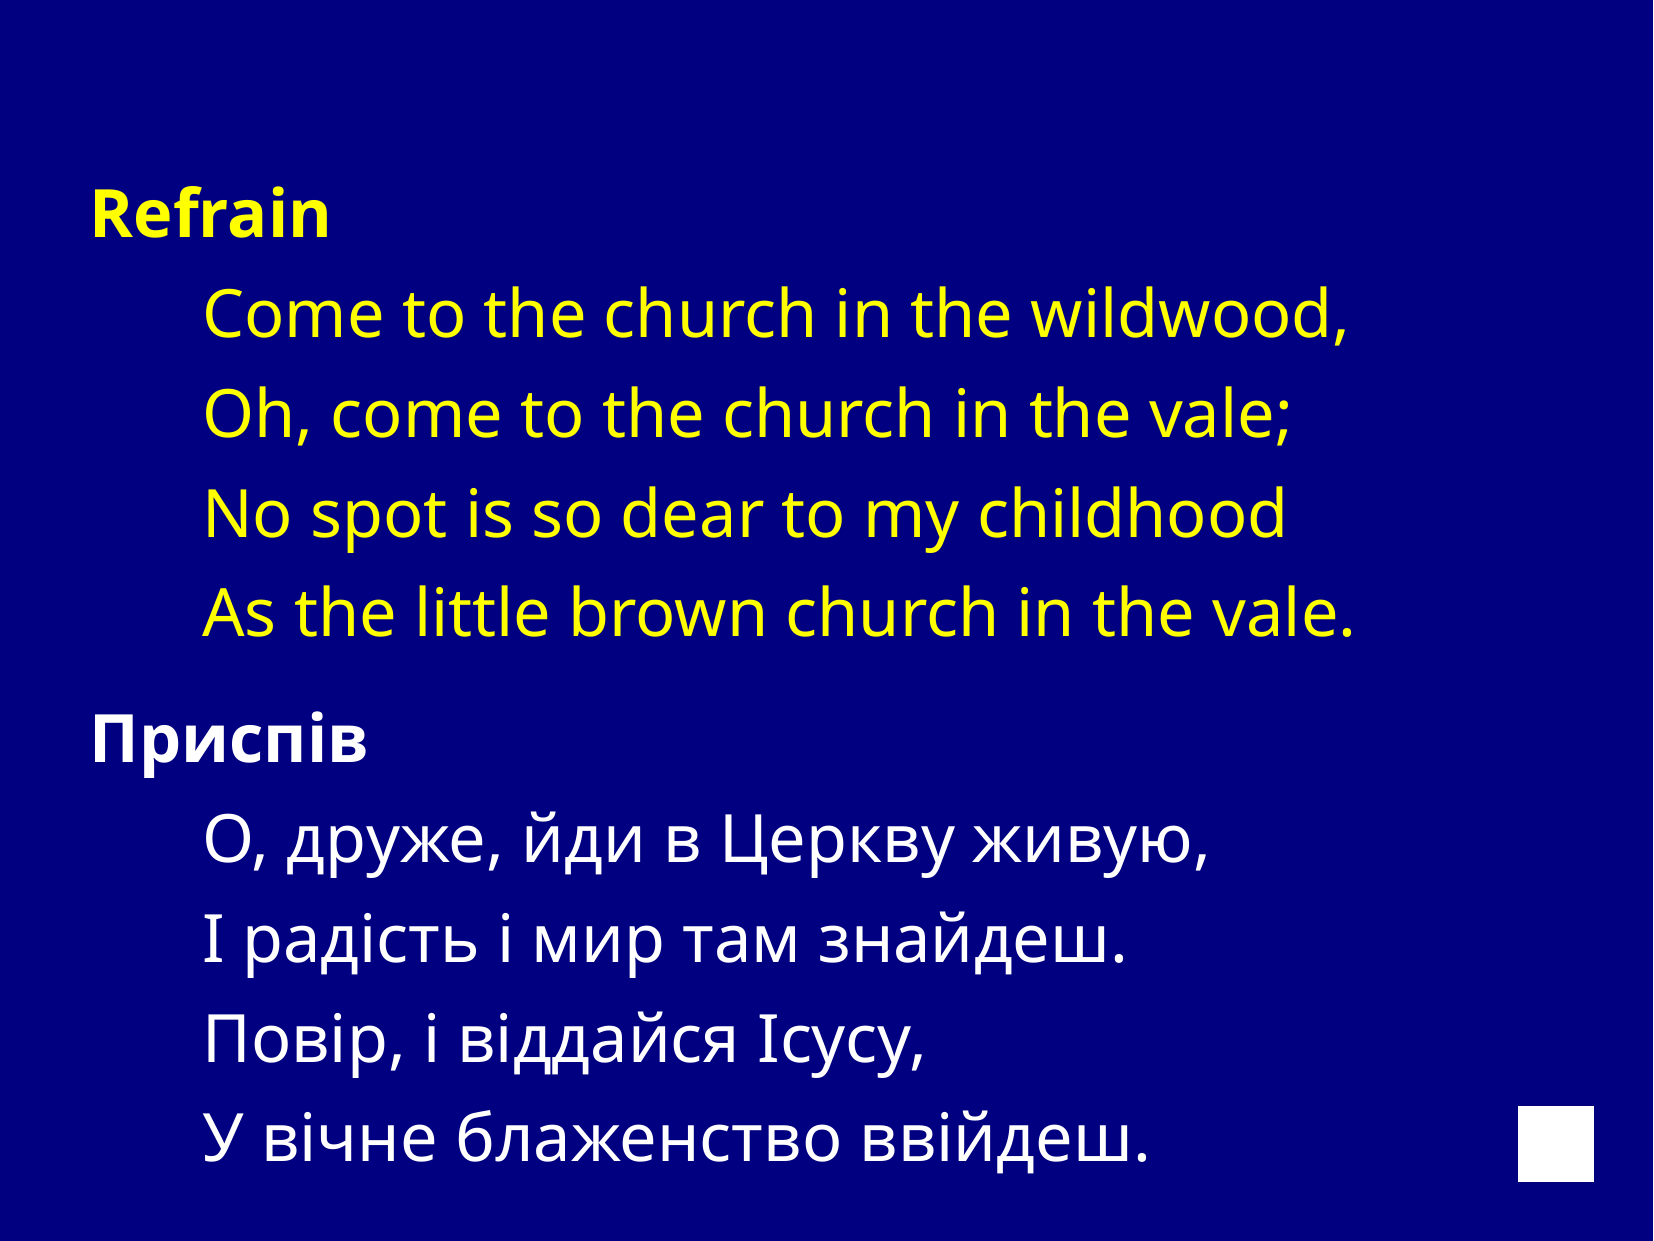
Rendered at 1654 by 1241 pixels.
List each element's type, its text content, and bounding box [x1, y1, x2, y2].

text_box Приспів О, друже, йди в Церкву живую, І радість і мир там знайдеш. Повір, і віддайся Ісусу, У вічне блаженство ввійдеш. [75, 675, 1576, 1163]
text_box [1518, 1106, 1594, 1182]
text_box Refrain Come to the church in the wildwood, Oh, come to the church in the vale; No spot is so dear to my childhood As the little brown church in the vale. [75, 150, 1576, 675]
